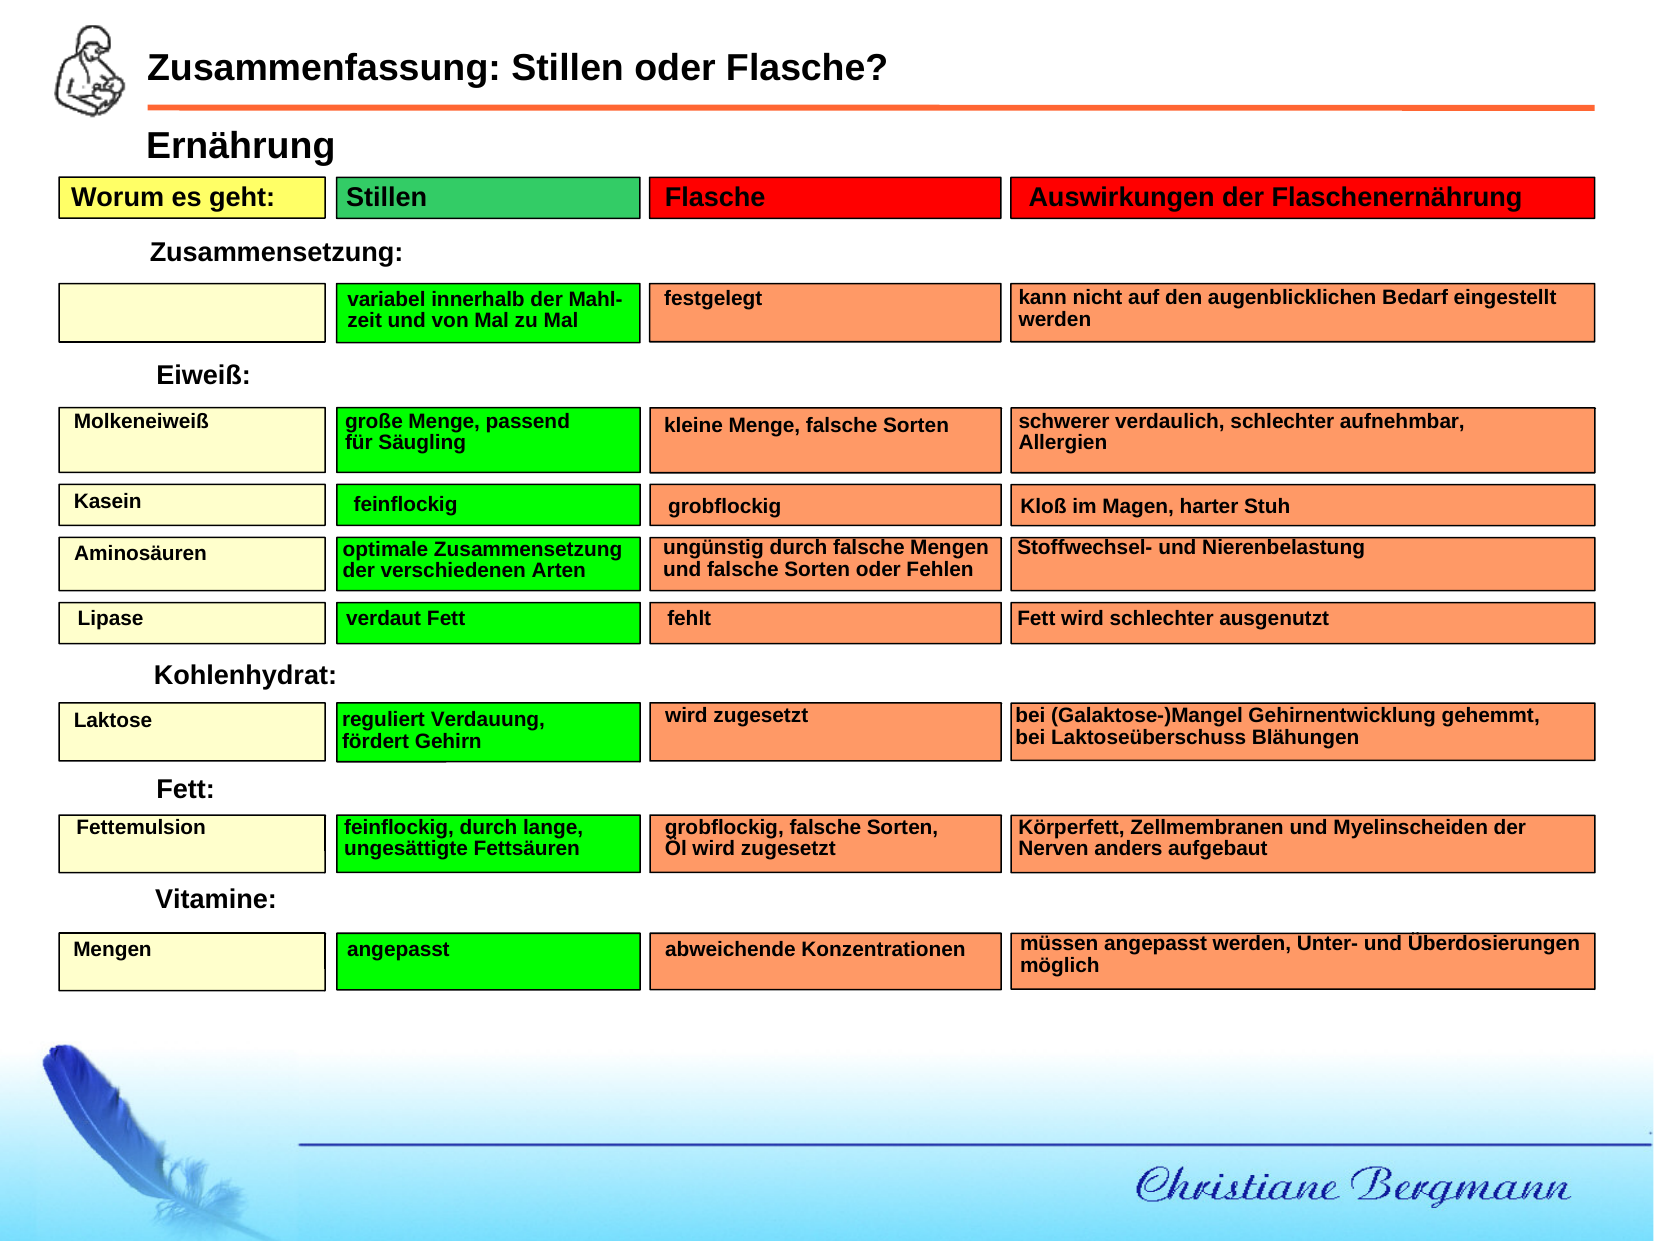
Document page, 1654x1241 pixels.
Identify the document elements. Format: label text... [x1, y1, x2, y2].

text_box Ernährung [131, 120, 351, 175]
text_box Eiweiß: [141, 354, 426, 398]
text_box [336, 815, 641, 873]
text_box Fett: [141, 768, 266, 812]
text_box [59, 407, 326, 473]
text_box [649, 283, 1001, 342]
text_box schwerer verdaulich, schlechter aufnehmbar, Allergien [1003, 403, 1582, 462]
text_box müssen angepasst werden, Unter- und Überdosierungen möglich [1005, 926, 1635, 985]
text_box [650, 702, 1002, 761]
text_box [650, 602, 1002, 644]
text_box Stoffwechsel- und Nierenbelastung [1002, 529, 1381, 567]
text_box [1010, 338, 1595, 342]
text_box variabel innerhalb der Mahl- zeit und von Mal zu Mal [332, 281, 650, 340]
text_box [1011, 703, 1595, 761]
text_box [59, 602, 326, 644]
text_box ungünstig durch falsche Mengen und falsche Sorten oder Fehlen [648, 529, 1016, 589]
text_box [59, 815, 326, 873]
text_box [1011, 537, 1595, 591]
picture [54, 24, 130, 119]
text_box bei (Galaktose-)Mangel Gehirnentwicklung gehemmt, bei Laktoseüberschuss Blähungen [1000, 698, 1565, 757]
text_box Körperfett, Zellmembranen und Myelinscheiden der Nerven anders aufgebaut [1003, 809, 1565, 868]
text_box Laktose [59, 702, 168, 740]
text_box [336, 407, 641, 473]
text_box Aminosäuren [59, 535, 260, 573]
text_box [1011, 484, 1595, 526]
text_box Zusammenfassung: Stillen oder Flasche? [132, 41, 1591, 96]
text_box [1538, 177, 1595, 219]
text_box [59, 933, 326, 991]
text_box Kohlenhydrat: [139, 655, 400, 699]
text_box Mengen [58, 932, 190, 969]
text_box Fett wird schlechter ausgenutzt [1002, 600, 1345, 638]
text_box fehlt [652, 600, 727, 638]
text_box Worum es geht: Stillen Flasche Auswirkungen der Flaschenernährung [48, 177, 1538, 220]
text_box feinflockig [338, 486, 473, 524]
text_box [650, 484, 1002, 526]
text_box [336, 702, 641, 762]
text_box [336, 484, 641, 526]
text_box kann nicht auf den augenblicklichen Bedarf eingestellt werden [1003, 279, 1625, 338]
text_box [59, 537, 326, 591]
text_box grobflockig, falsche Sorten, Öl wird zugesetzt [649, 809, 969, 868]
text_box [1011, 407, 1595, 473]
text_box große Menge, passend für Säugling [330, 403, 621, 462]
text_box Lipase [63, 600, 159, 638]
text_box [59, 702, 326, 761]
text_box Fettemulsion [61, 809, 260, 847]
text_box wird zugesetzt [650, 698, 857, 735]
text_box [1011, 815, 1595, 873]
text_box reguliert Verdauung, fördert Gehirn [327, 702, 621, 761]
text_box [59, 484, 326, 526]
picture [0, 1033, 1654, 1241]
text_box angepasst [326, 932, 526, 969]
text_box verdaut Fett [331, 600, 481, 638]
text_box feinflockig, durch lange, ungesättigte Fettsäuren [329, 809, 633, 868]
text_box [1011, 602, 1595, 644]
text_box Kasein [59, 484, 157, 521]
text_box [1011, 985, 1595, 990]
text_box Kloß im Magen, harter Stuh [1005, 488, 1307, 526]
text_box [59, 283, 326, 342]
text_box abweichende Konzentrationen [650, 932, 1022, 969]
text_box [336, 602, 641, 644]
text_box [650, 407, 1002, 473]
text_box optimale Zusammensetzung der verschiedenen Arten [327, 531, 650, 590]
text_box kleine Menge, falsche Sorten [649, 407, 975, 444]
text_box festgelegt [649, 280, 778, 318]
text_box [336, 933, 641, 990]
text_box [650, 815, 1002, 873]
text_box Vitamine: [140, 878, 343, 922]
text_box Zusammensetzung: [135, 231, 419, 275]
text_box grobflockig [653, 488, 797, 526]
text_box [650, 969, 1002, 990]
text_box Molkeneiweiß [59, 403, 254, 441]
